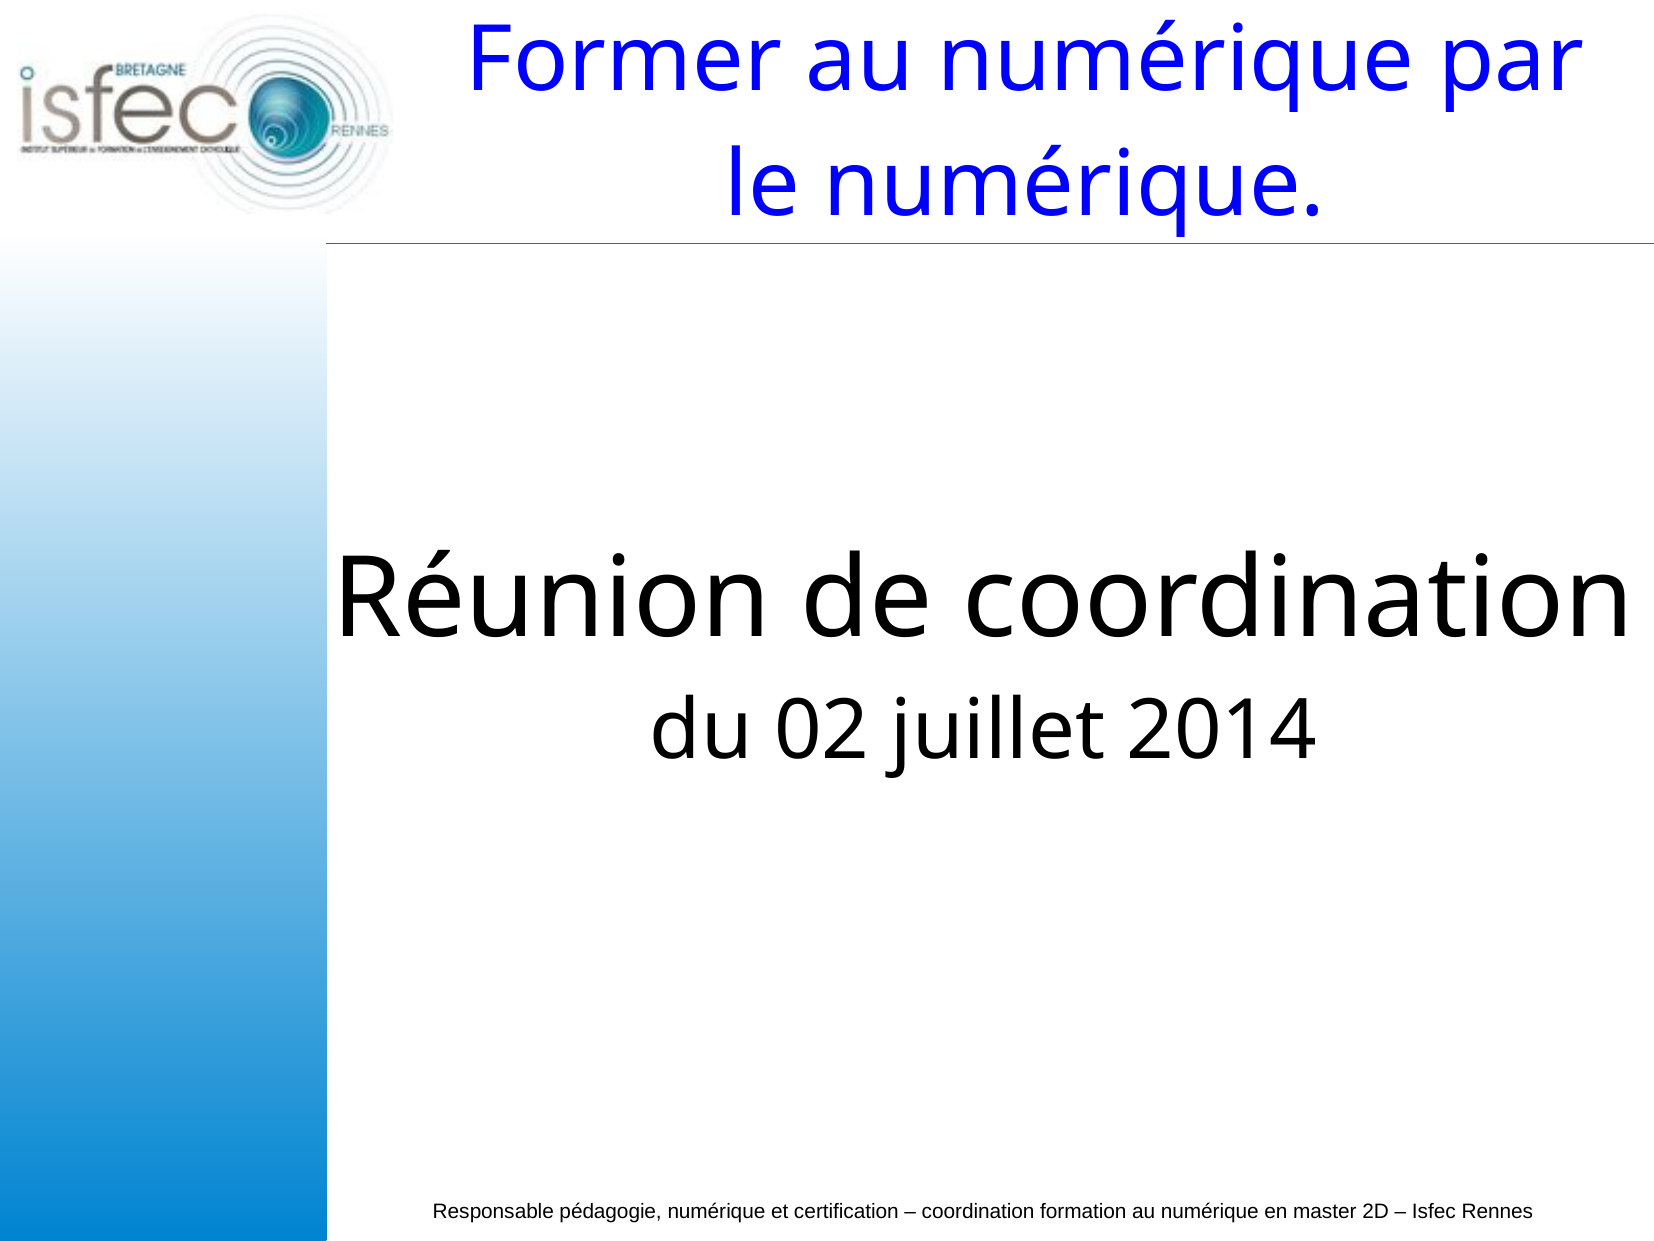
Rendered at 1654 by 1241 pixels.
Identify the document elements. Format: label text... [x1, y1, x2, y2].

title Former au numérique par le numérique. [427, 13, 1624, 221]
subtitle Réunion de coordination du 02 juillet 2014 [326, 290, 1641, 1010]
picture [17, 11, 393, 214]
